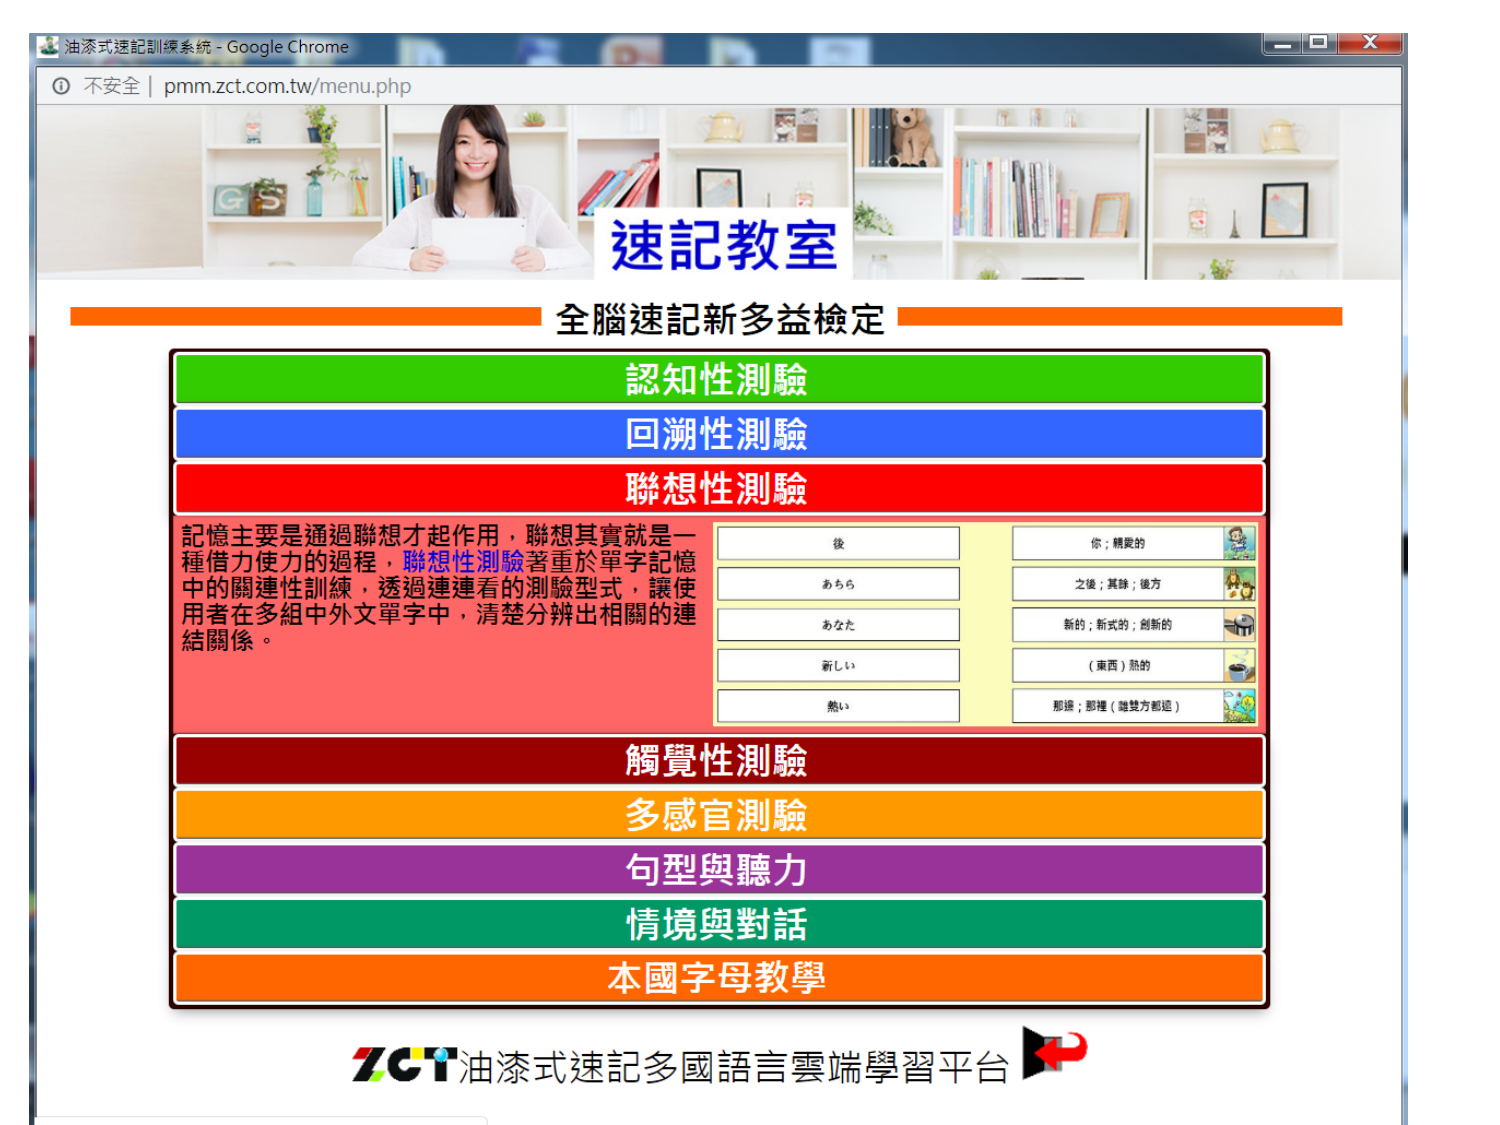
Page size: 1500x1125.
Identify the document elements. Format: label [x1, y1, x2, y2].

picture [29, 33, 1408, 1125]
